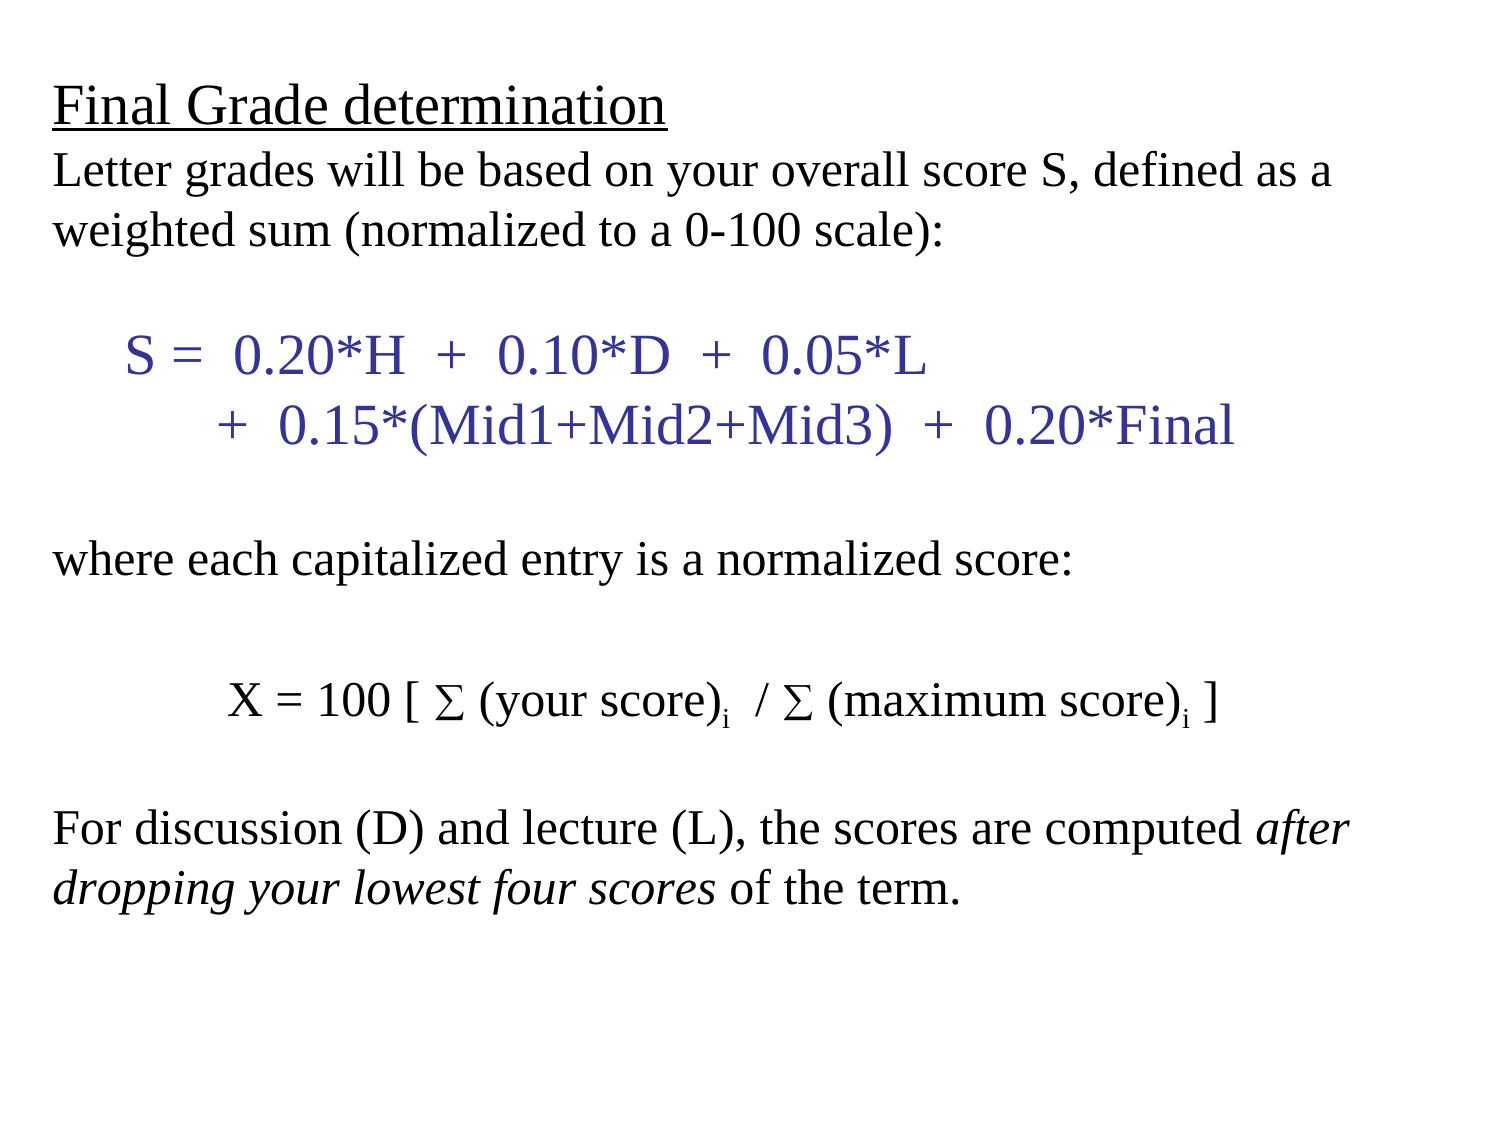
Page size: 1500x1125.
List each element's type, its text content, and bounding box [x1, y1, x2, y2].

text_box Final Grade determination Letter grades will be based on your overall score S, defined as a weighted sum (normalized to a 0-100 scale): S = 0.20*H + 0.10*D + 0.05*L + 0.15*(Mid1+Mid2+Mid3) + 0.20*Final where each capitalized entry is a normalized score: X = 100 [ ∑ (your score)i / ∑ (maximum score)i ] For discussion (D) and lecture (L), the scores are computed after dropping your lowest four scores of the term. [37, 58, 1500, 923]
